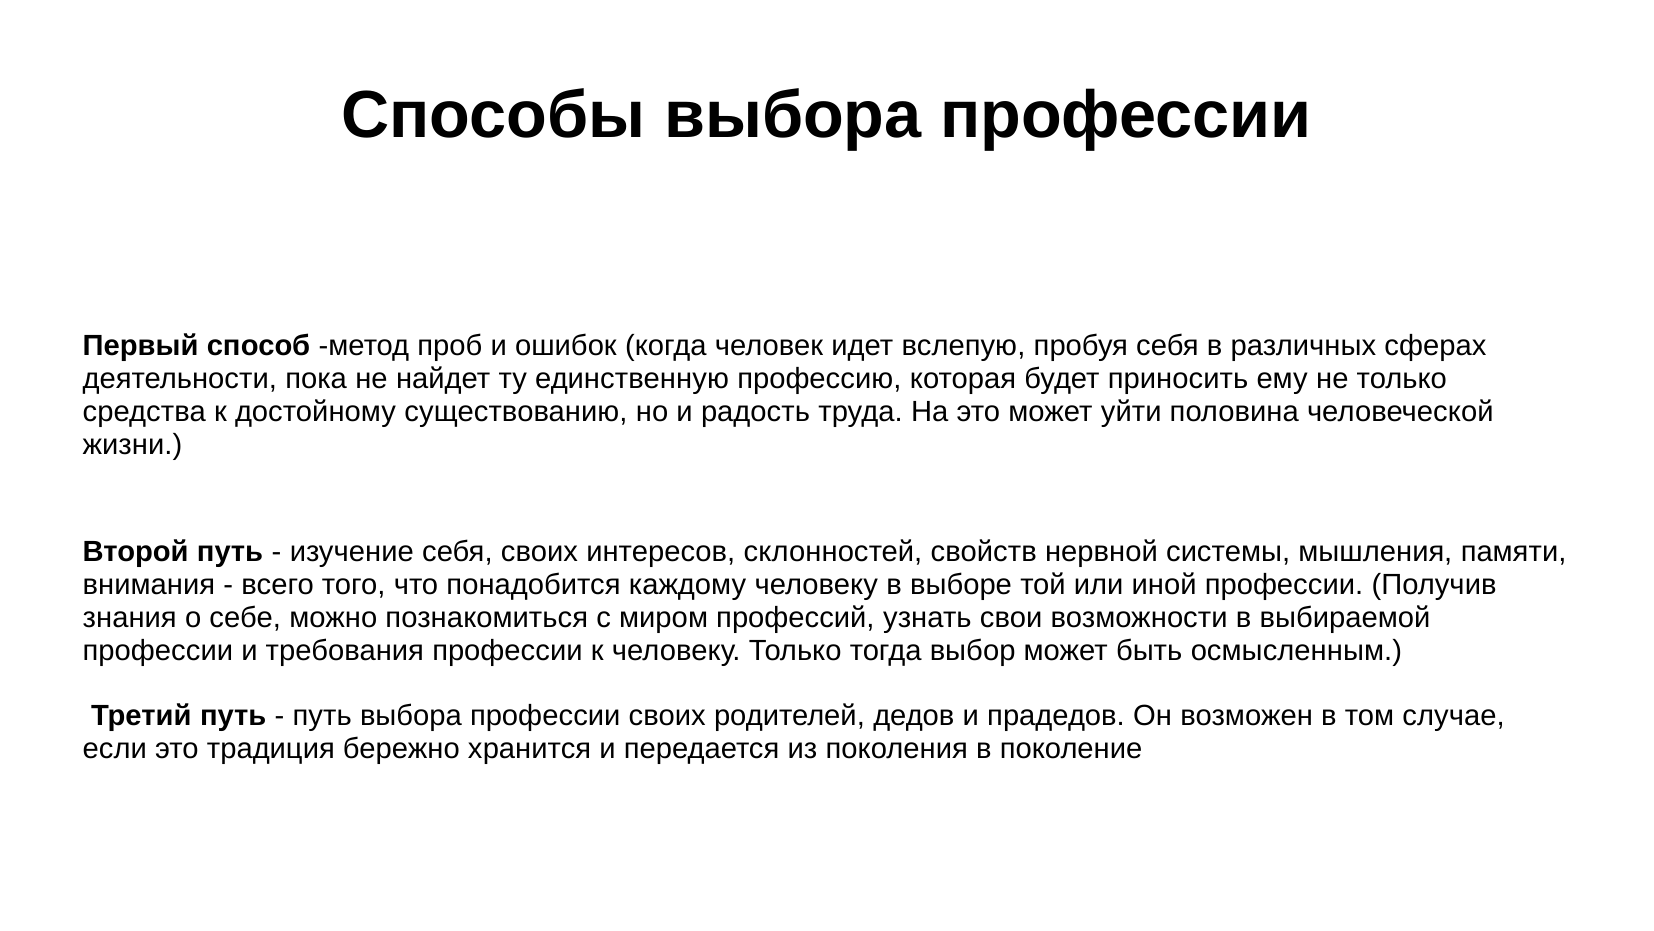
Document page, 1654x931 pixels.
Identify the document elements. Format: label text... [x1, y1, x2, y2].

title Способы выбора профессии [82, 37, 1571, 193]
subtitle Первый способ -метод проб и ошибок (когда человек идет вслепую, пробуя себя в различных сферах деятельности, пока не найдет ту единственную профессию, которая будет приносить ему не только средства к достойному существованию, но и радость труда. На это может уйти половина человеческой жизни.) Второй путь - изучение себя, своих интересов, склонностей, свойств нервной системы, мышления, памяти, внимания - всего того, что понадобится каждому человеку в выборе той или иной профессии. (Получив знания о себе, можно познакомиться с миром профессий, узнать свои возможности в выбираемой профессии и требования профессии к человеку. Только тогда выбор может быть осмысленным.) Третий путь - путь выбора профессии своих родителей, дедов и прадедов. Он возможен в том случае, если это традиция бережно хранится и передается из поколения в поколение [82, 346, 1571, 822]
